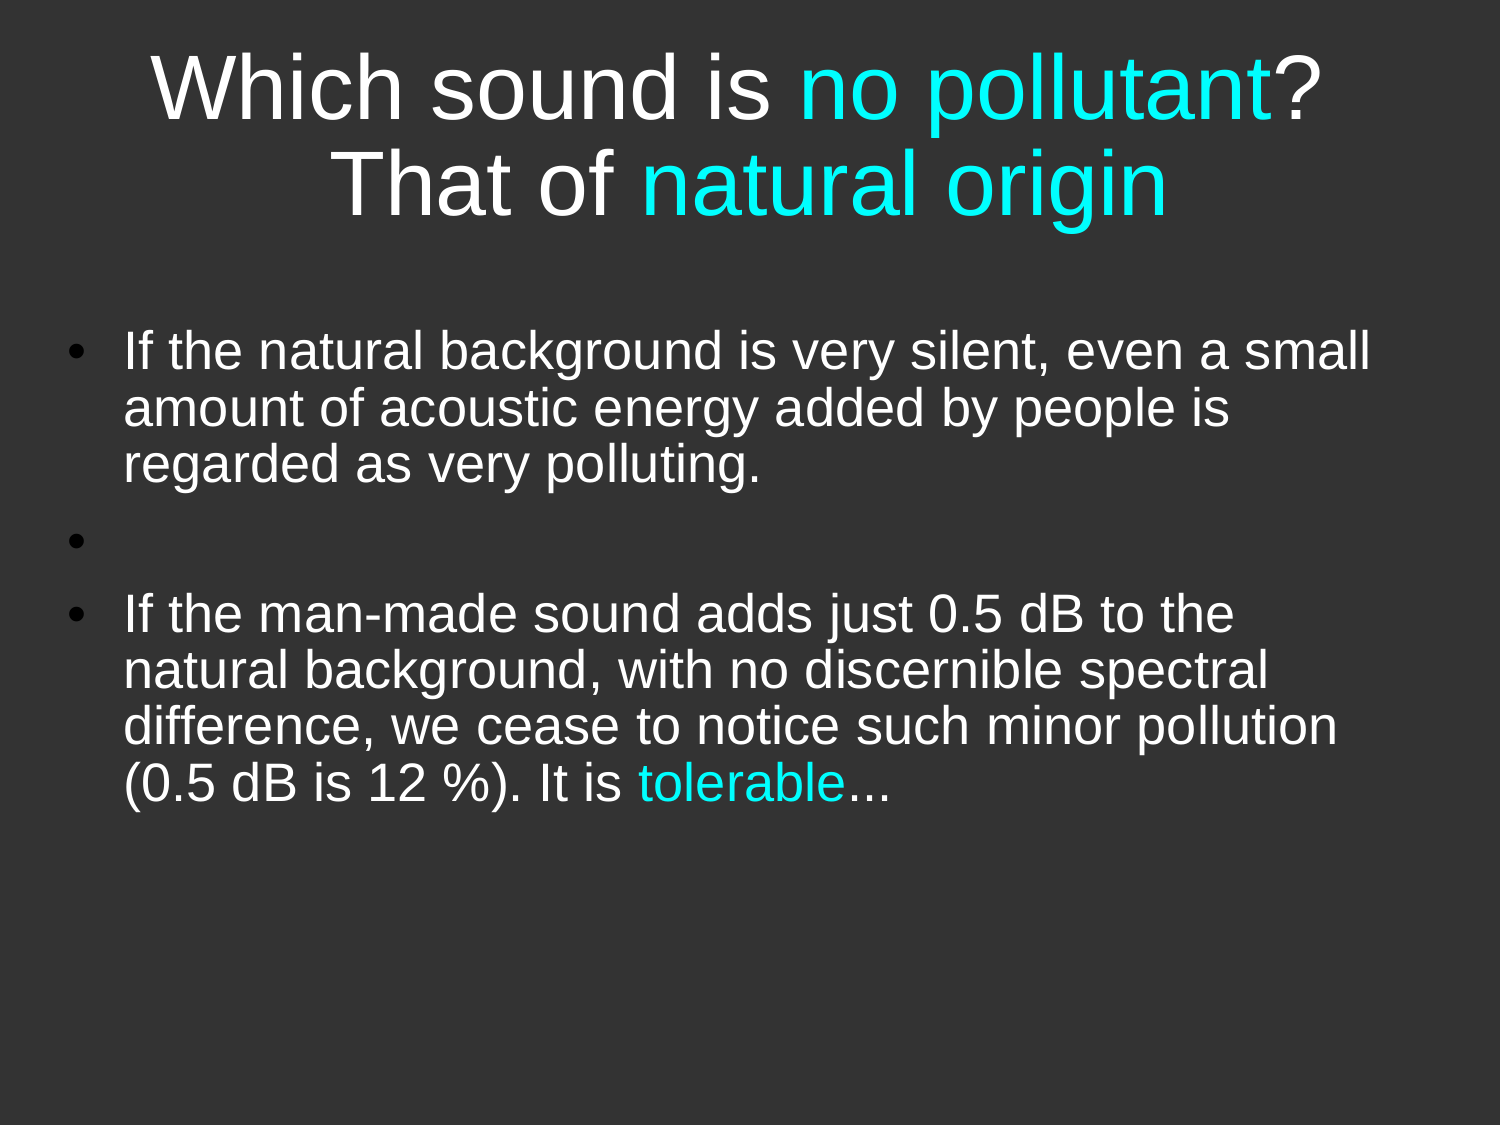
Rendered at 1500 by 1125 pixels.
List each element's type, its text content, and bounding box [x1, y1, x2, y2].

title Which sound is no pollutant? That of natural origin [75, 21, 1425, 257]
list If the natural background is very silent, even a small amount of acoustic energy added by people is regarded as very polluting. If the man-made sound adds just 0.5 dB to the natural background, with no discernible spectral difference, we cease to notice such minor pollution (0.5 dB is 12 %). It is tolerable... [67, 324, 1418, 1068]
